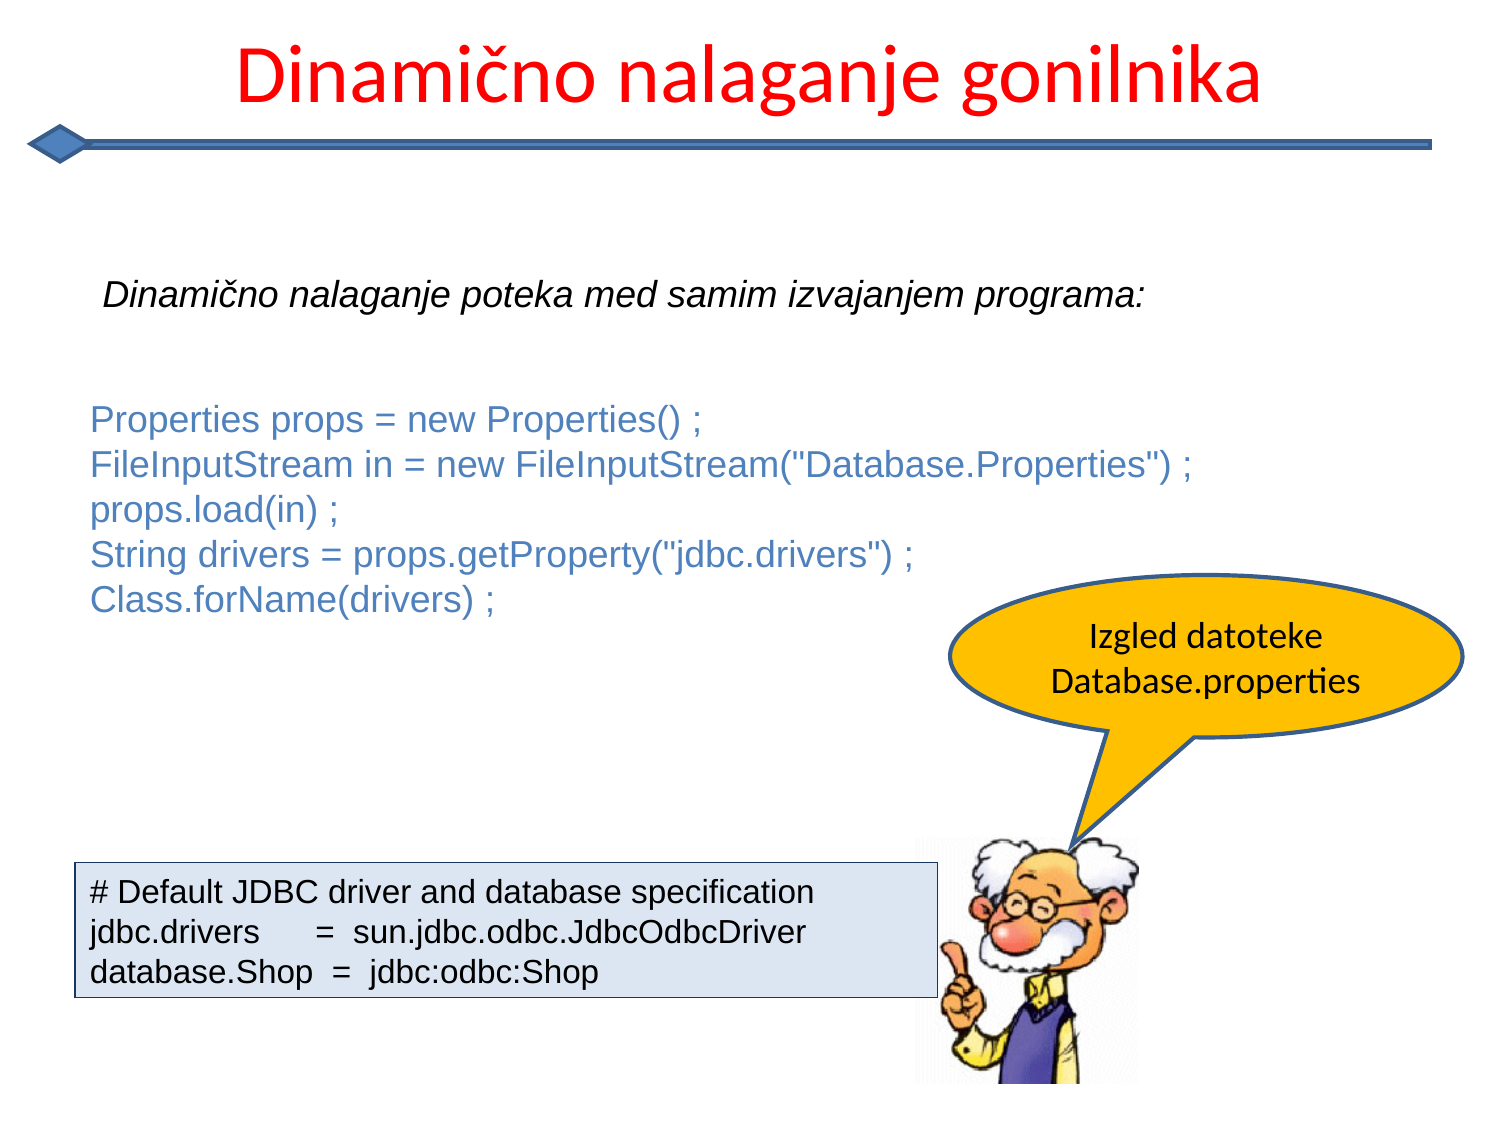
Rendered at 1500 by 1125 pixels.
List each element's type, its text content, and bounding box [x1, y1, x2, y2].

picture [912, 837, 1139, 1084]
text_box Properties props = new Properties() ; FileInputStream in = new FileInputStream("Database.Properties") ; props.load(in) ; String drivers = props.getProperty("jdbc.drivers") ; Class.forName(drivers) ; [75, 387, 1413, 628]
text_box # Default JDBC driver and database specification jdbc.drivers = sun.jdbc.odbc.JdbcOdbcDriver database.Shop = jdbc:odbc:Shop [74, 862, 938, 998]
title Dinamično nalaganje gonilnika [75, 0, 1426, 138]
text_box Izgled datoteke Database.properties [950, 574, 1463, 846]
text_box Dinamično nalaganje poteka med samim izvajanjem programa: [87, 262, 1351, 323]
